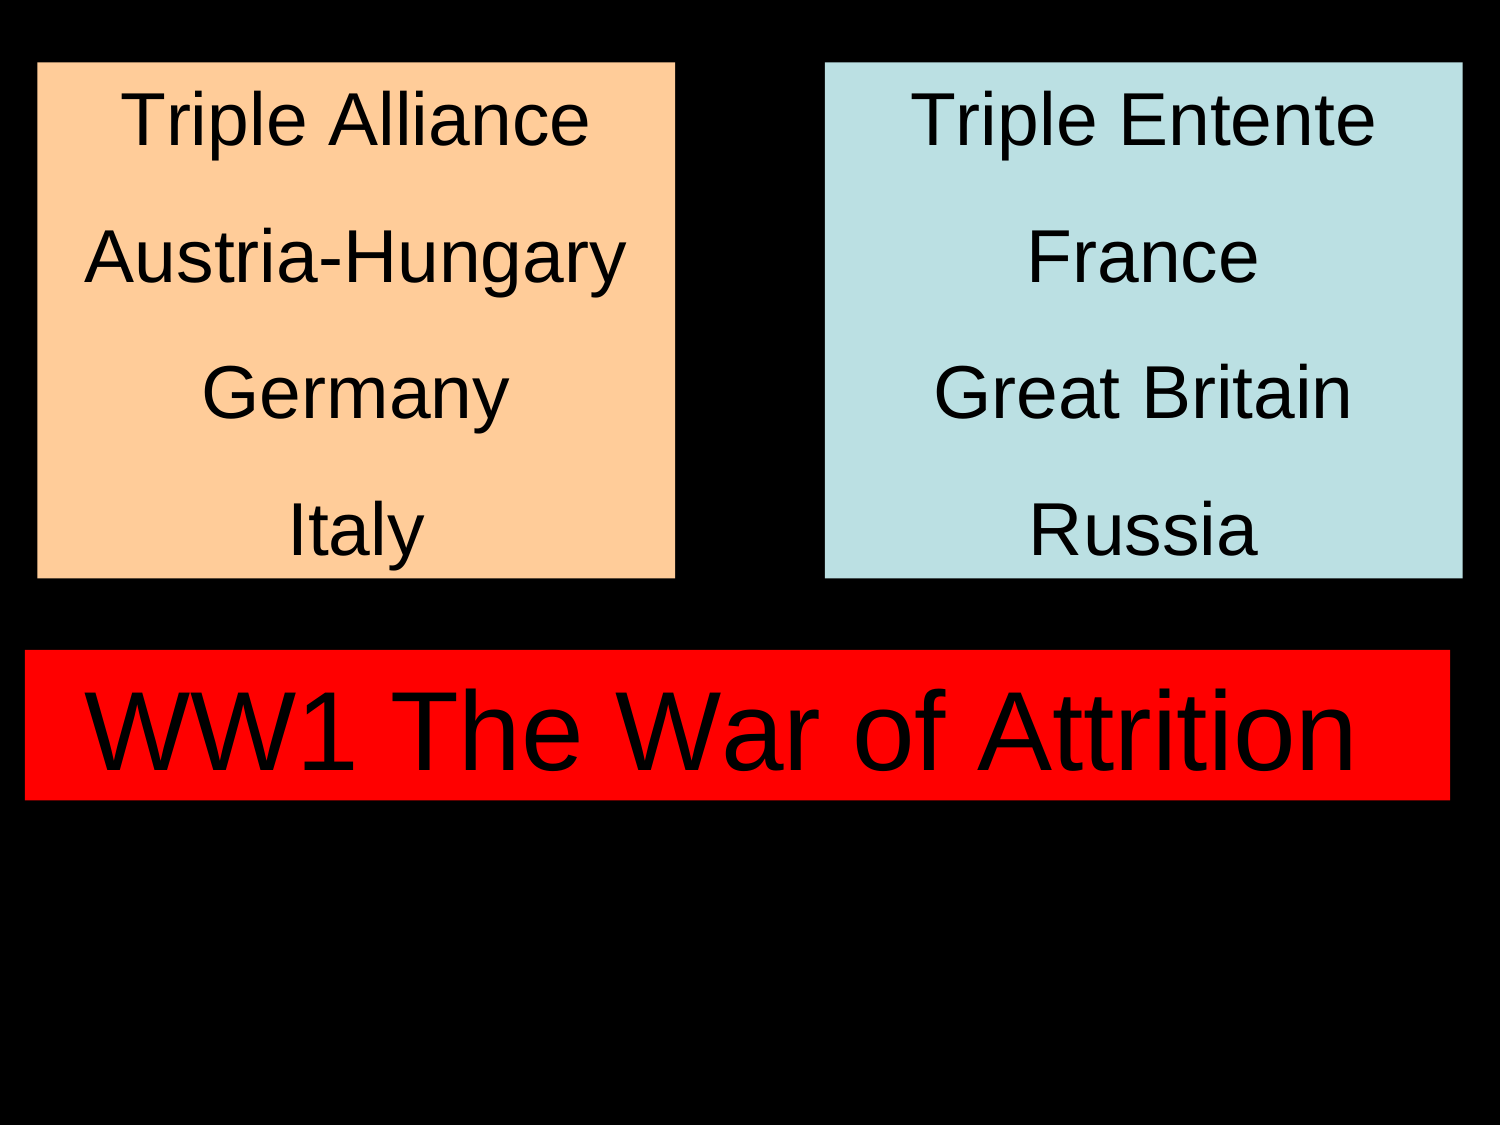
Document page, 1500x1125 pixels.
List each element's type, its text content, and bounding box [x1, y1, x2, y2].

text_box Triple Entente France Great Britain Russia [824, 62, 1463, 579]
text_box Triple Alliance Austria-Hungary Germany Italy [37, 62, 676, 579]
text_box WW1 The War of Attrition [24, 649, 1451, 801]
